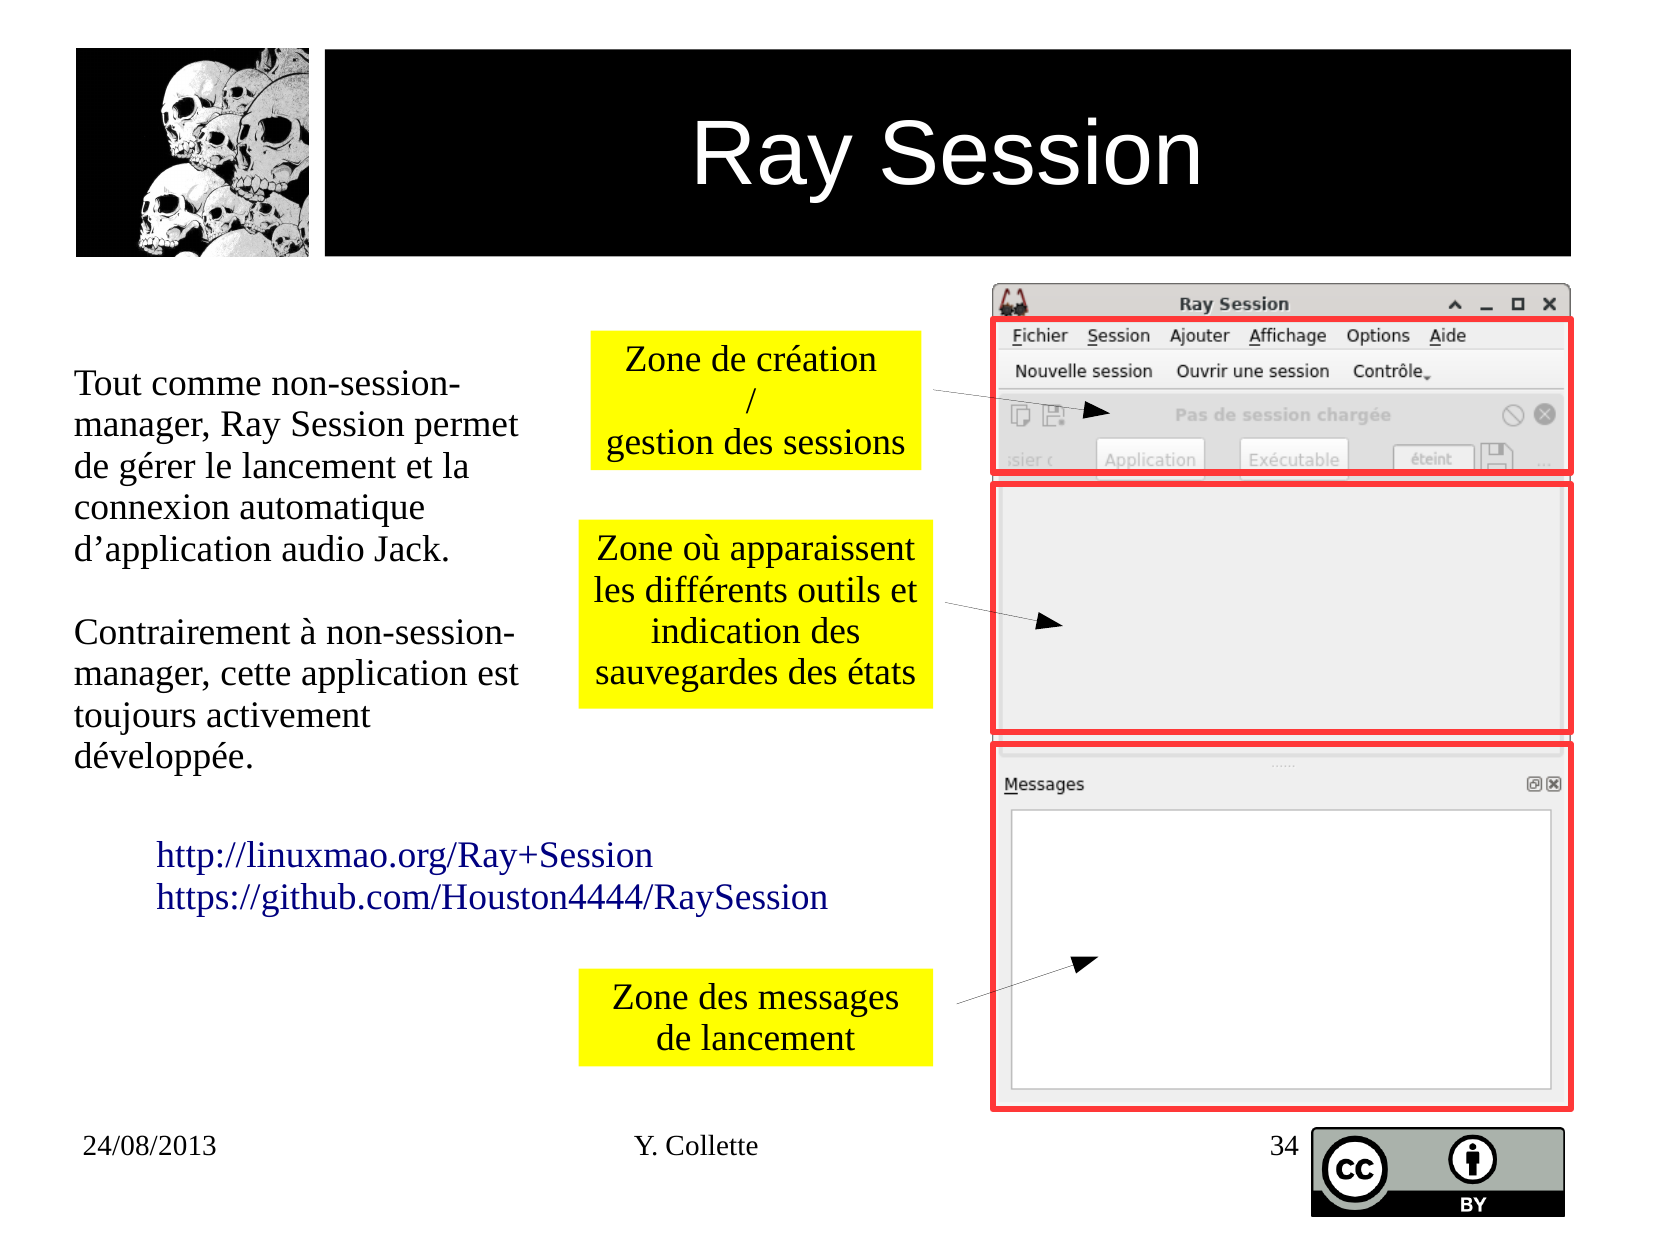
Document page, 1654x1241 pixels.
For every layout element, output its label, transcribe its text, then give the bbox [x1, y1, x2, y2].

picture [996, 487, 1568, 729]
picture [1311, 1127, 1565, 1217]
picture [992, 735, 1571, 741]
picture [996, 747, 1568, 1106]
picture [996, 322, 1568, 469]
text_box http://linuxmao.org/Ray+Session https://github.com/Houston4444/RaySession [141, 826, 851, 925]
text_box Zone de création / gestion des sessions [590, 330, 922, 471]
picture [992, 283, 1571, 316]
picture [76, 48, 309, 257]
title Ray Session [324, 49, 1571, 257]
text_box Zone où apparaissent les différents outils et indication des sauvegardes des états [578, 519, 934, 709]
text_box Zone des messages de lancement [578, 968, 934, 1067]
picture [992, 476, 1571, 481]
text_box Tout comme non-session-manager, Ray Session permet de gérer le lancement et la connexion automatique d’application audio Jack. Contrairement à non-session-manager, cette application est toujours activement développée. [59, 354, 567, 804]
